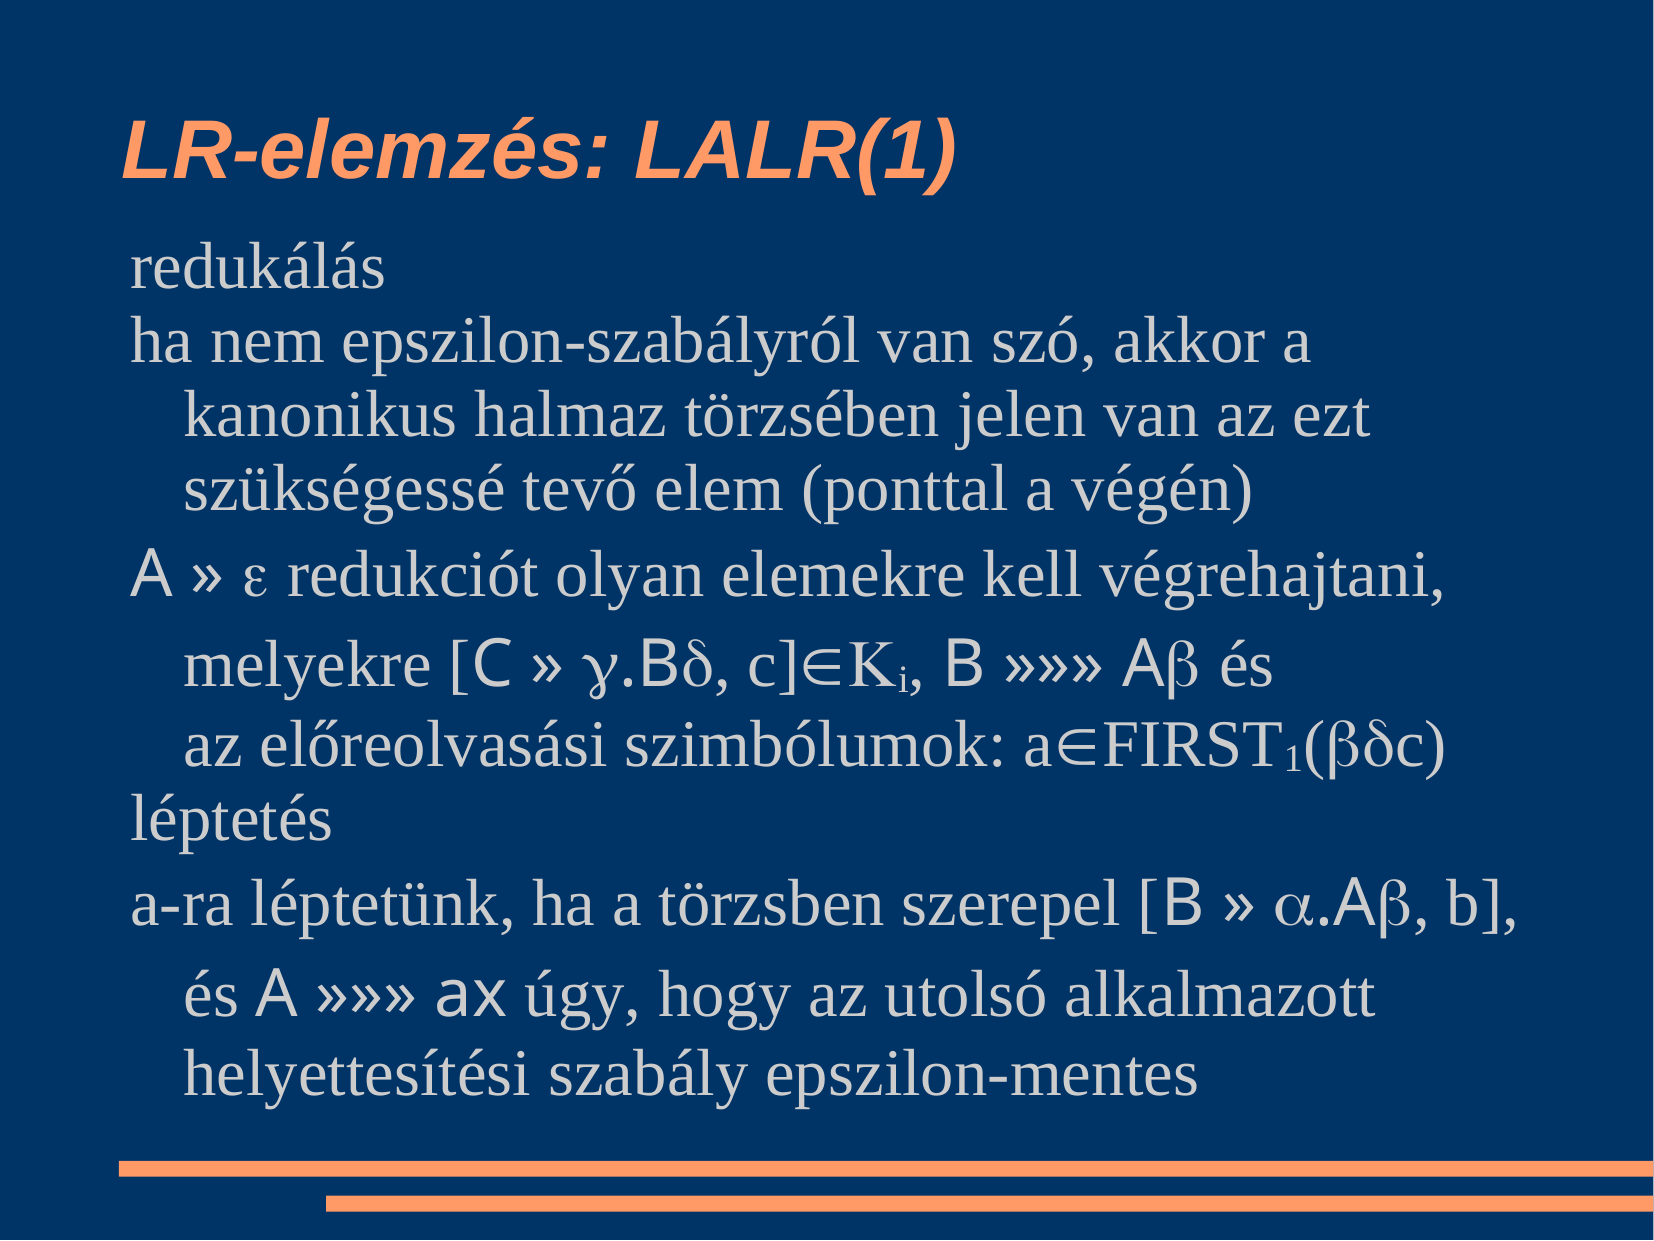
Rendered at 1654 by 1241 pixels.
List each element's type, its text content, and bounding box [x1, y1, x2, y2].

subtitle redukálás ha nem epszilon-szabályról van szó, akkor a kanonikus halmaz törzsében jelen van az ezt szükségessé tevő elem (ponttal a végén) A » e redukciót olyan elemekre kell végrehajtani, melyekre [C » g.Bd, c]ÎKi, B »»» Ab és az előreolvasási szimbólumok: aÎFIRST1(bdc) léptetés a-ra léptetünk, ha a törzsben szerepel [B » a.Ab, b], és A »»» ax úgy, hogy az utolsó alkalmazott helyettesítési szabály epszilon-mentes [112, 184, 1552, 1155]
title LR-elemzés: LALR(1) [121, 46, 1534, 184]
